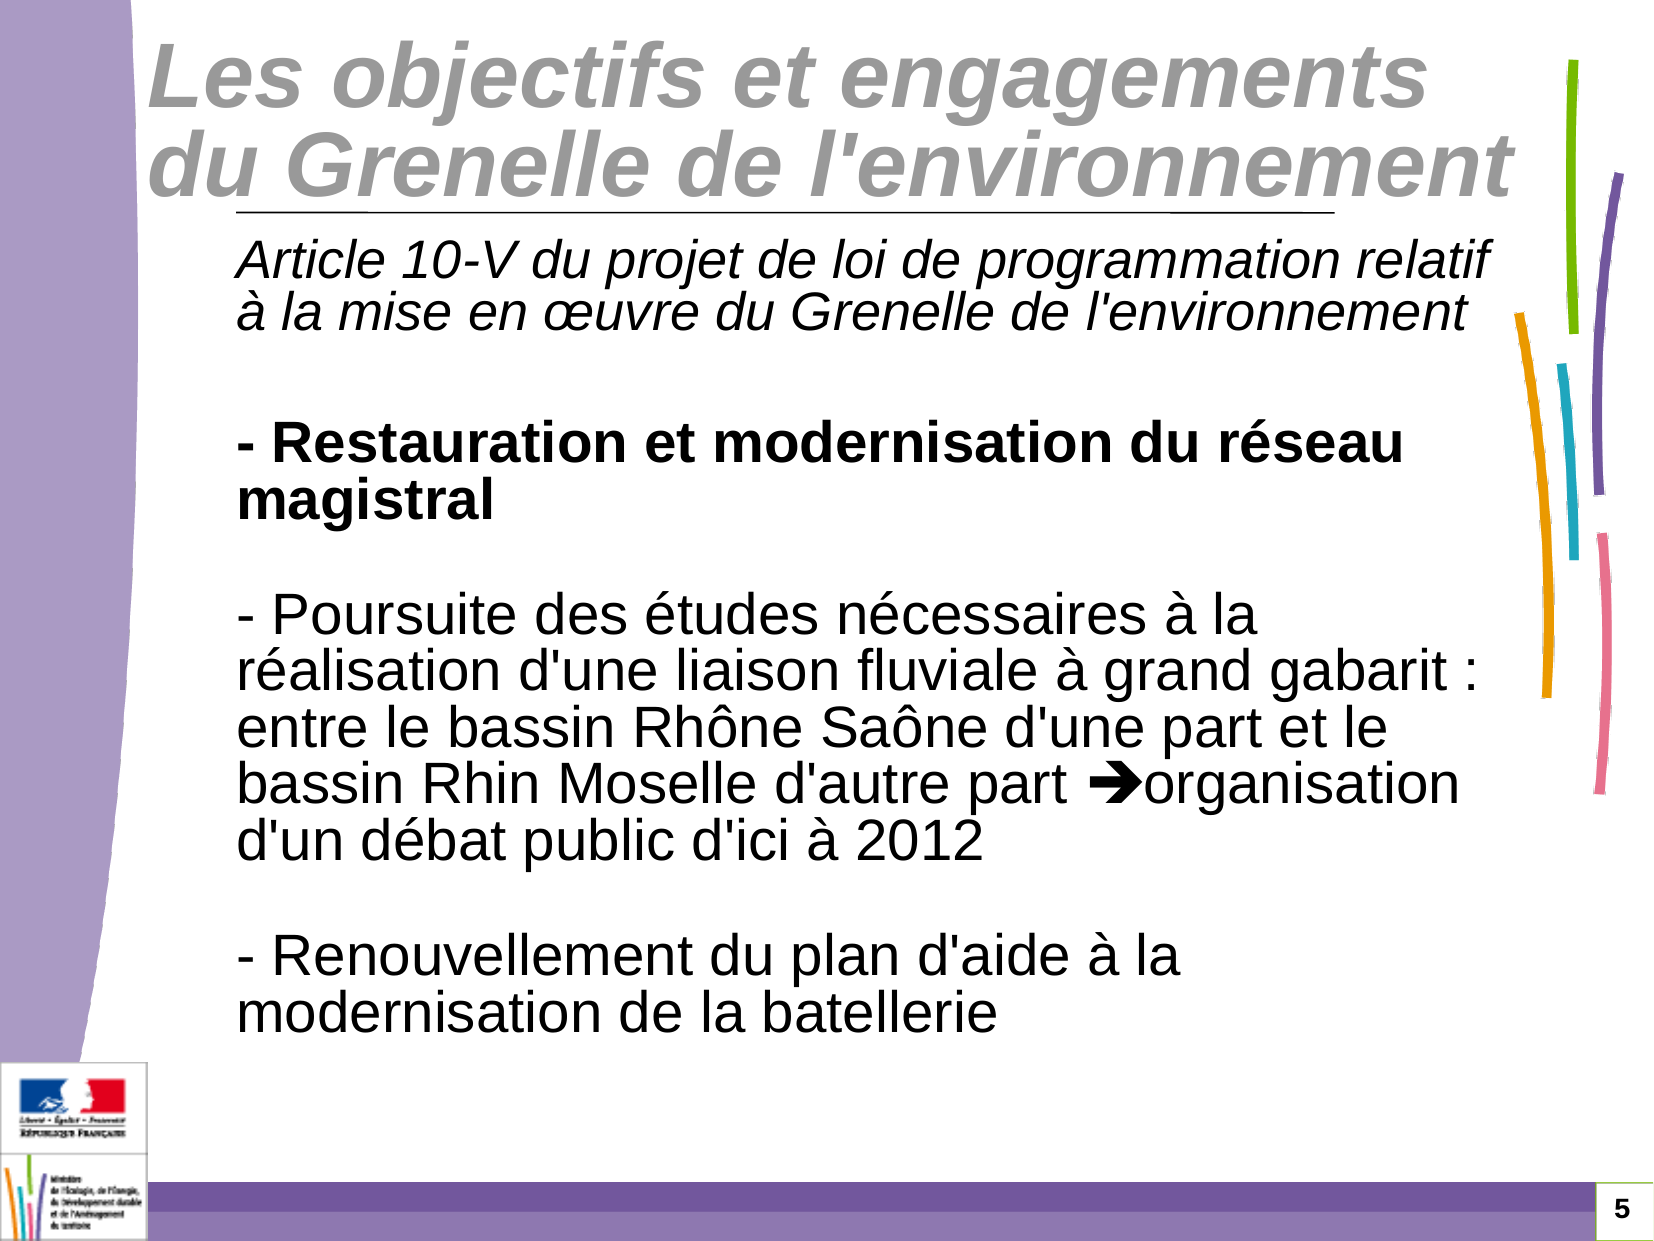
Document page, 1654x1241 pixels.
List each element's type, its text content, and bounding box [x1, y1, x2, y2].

list Article 10-V du projet de loi de programmation relatif à la mise en œuvre du Grenelle de l'environnement - Restauration et modernisation du réseau magistral - Poursuite des études nécessaires à la réalisation d'une liaison fluviale à grand gabarit : entre le bassin Rhône Saône d'une part et le bassin Rhin Moselle d'autre part organisation d'un débat public d'ici à 2012 - Renouvellement du plan d'aide à la modernisation de la batellerie [236, 236, 1506, 1207]
picture [0, 0, 1654, 1241]
title Les objectifs et engagements du Grenelle de l'environnement [147, 29, 1536, 222]
